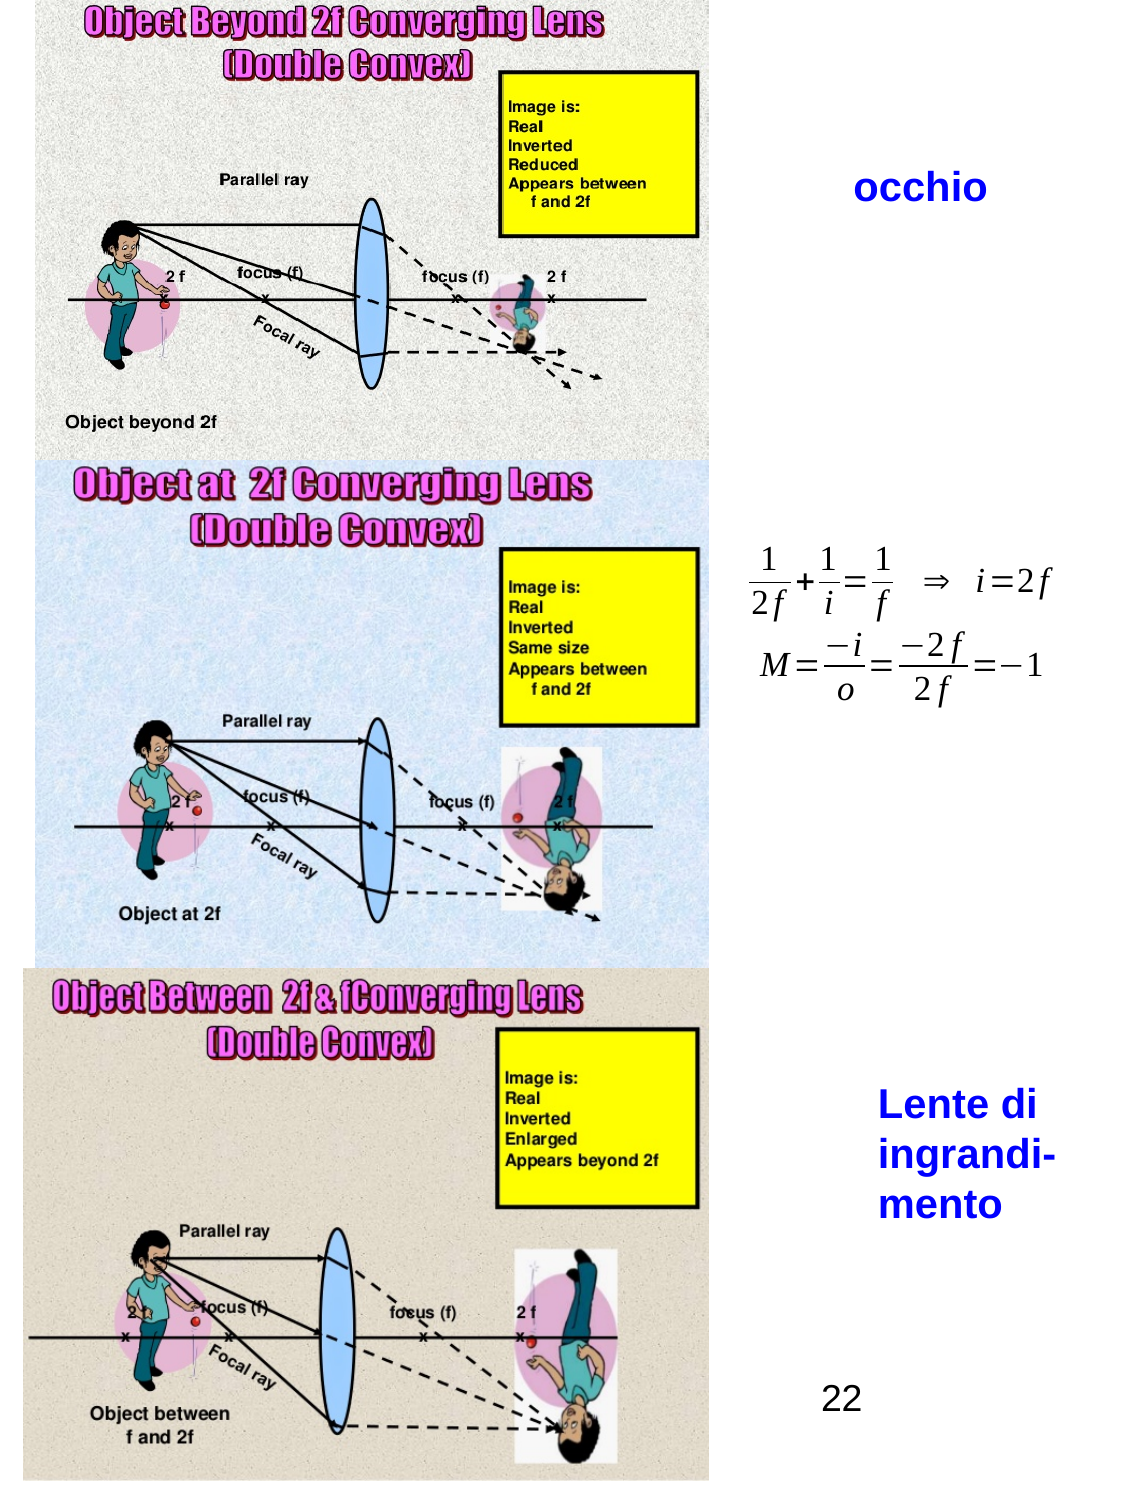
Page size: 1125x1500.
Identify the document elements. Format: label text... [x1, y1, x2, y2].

text_box occhio [838, 152, 1087, 218]
chart [738, 539, 1064, 709]
text_box Lente di ingrandi-mento [863, 1068, 1115, 1234]
picture [23, 0, 709, 1481]
